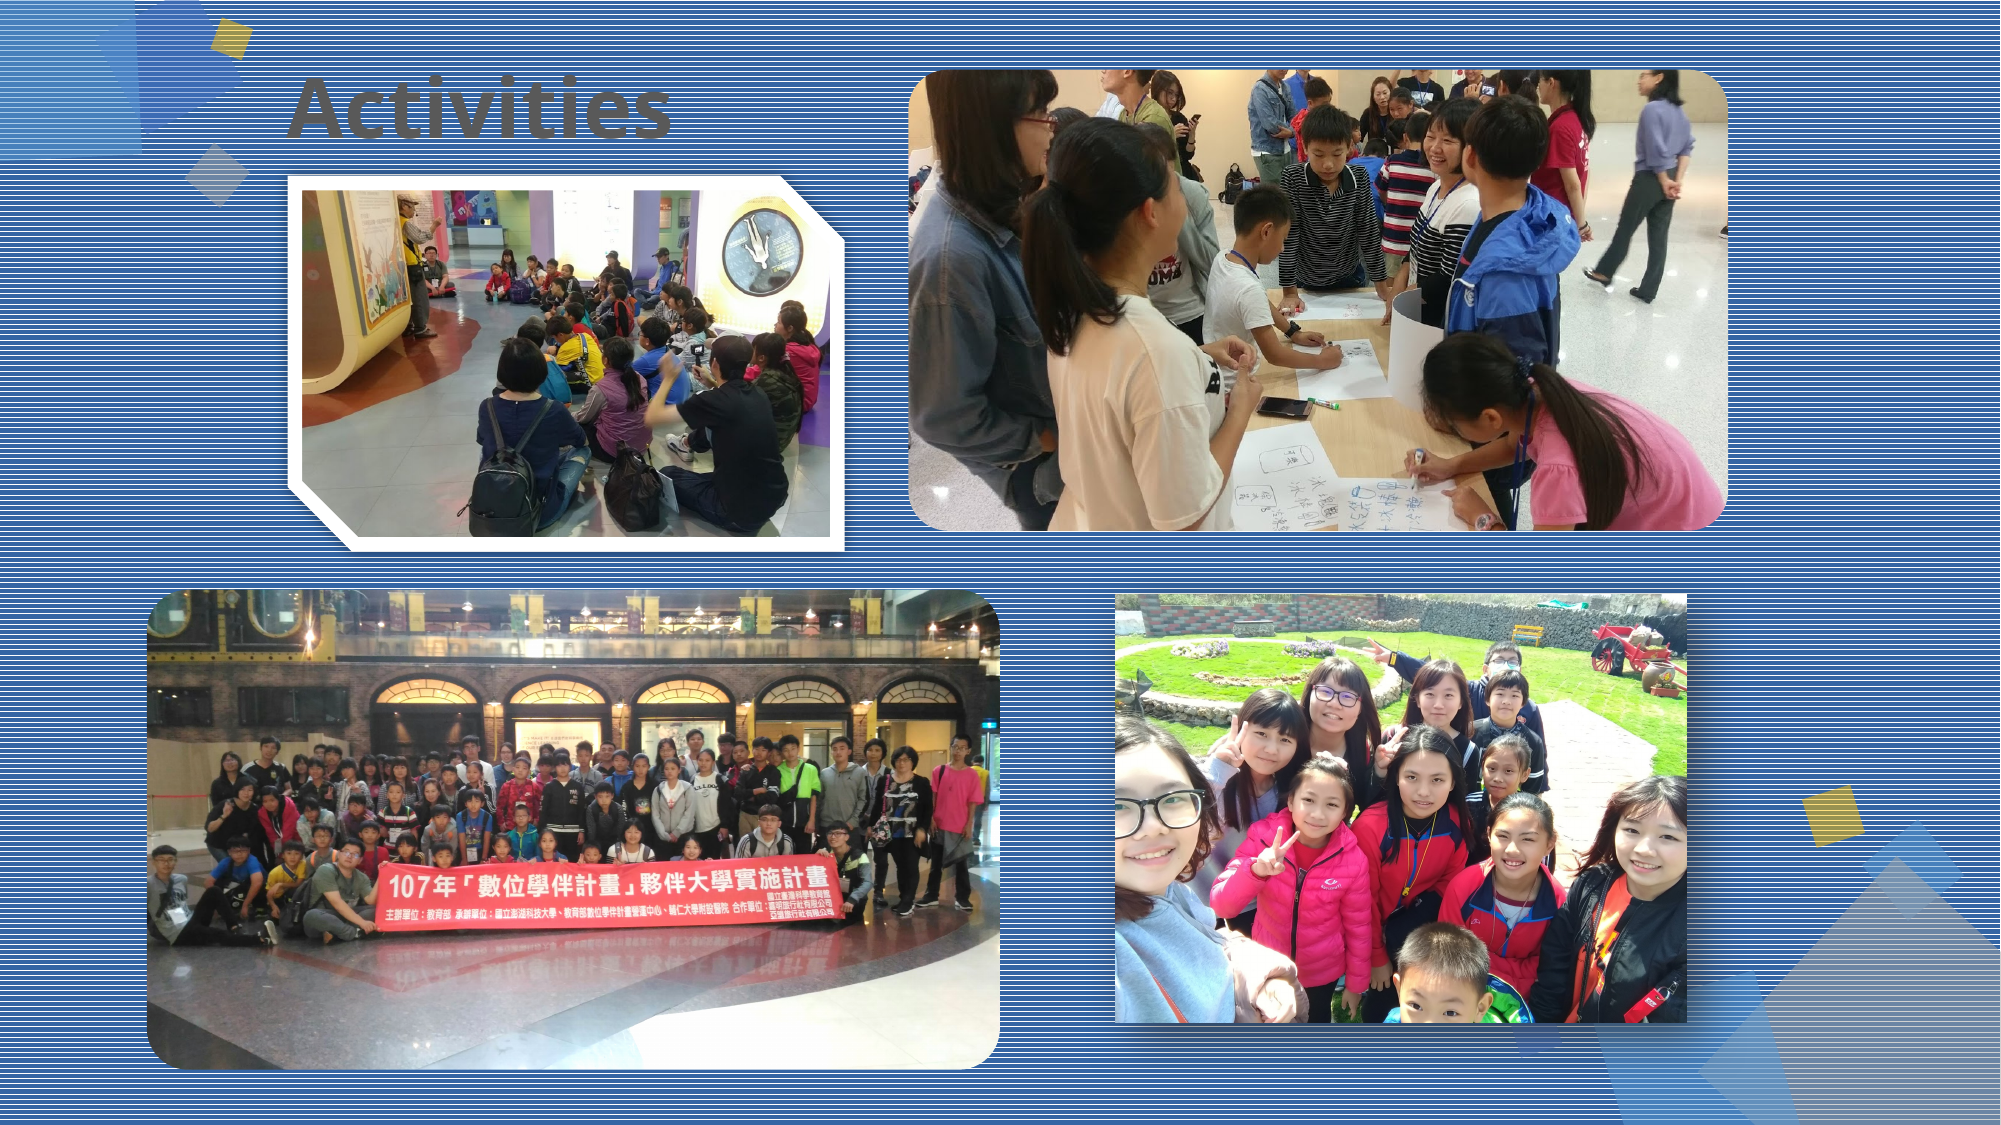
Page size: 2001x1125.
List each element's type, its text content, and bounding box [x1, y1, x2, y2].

text_box [146, 589, 1000, 1070]
text_box [908, 69, 1729, 531]
picture [1115, 594, 1687, 1023]
text_box [294, 183, 838, 545]
list Activities [271, 35, 779, 189]
